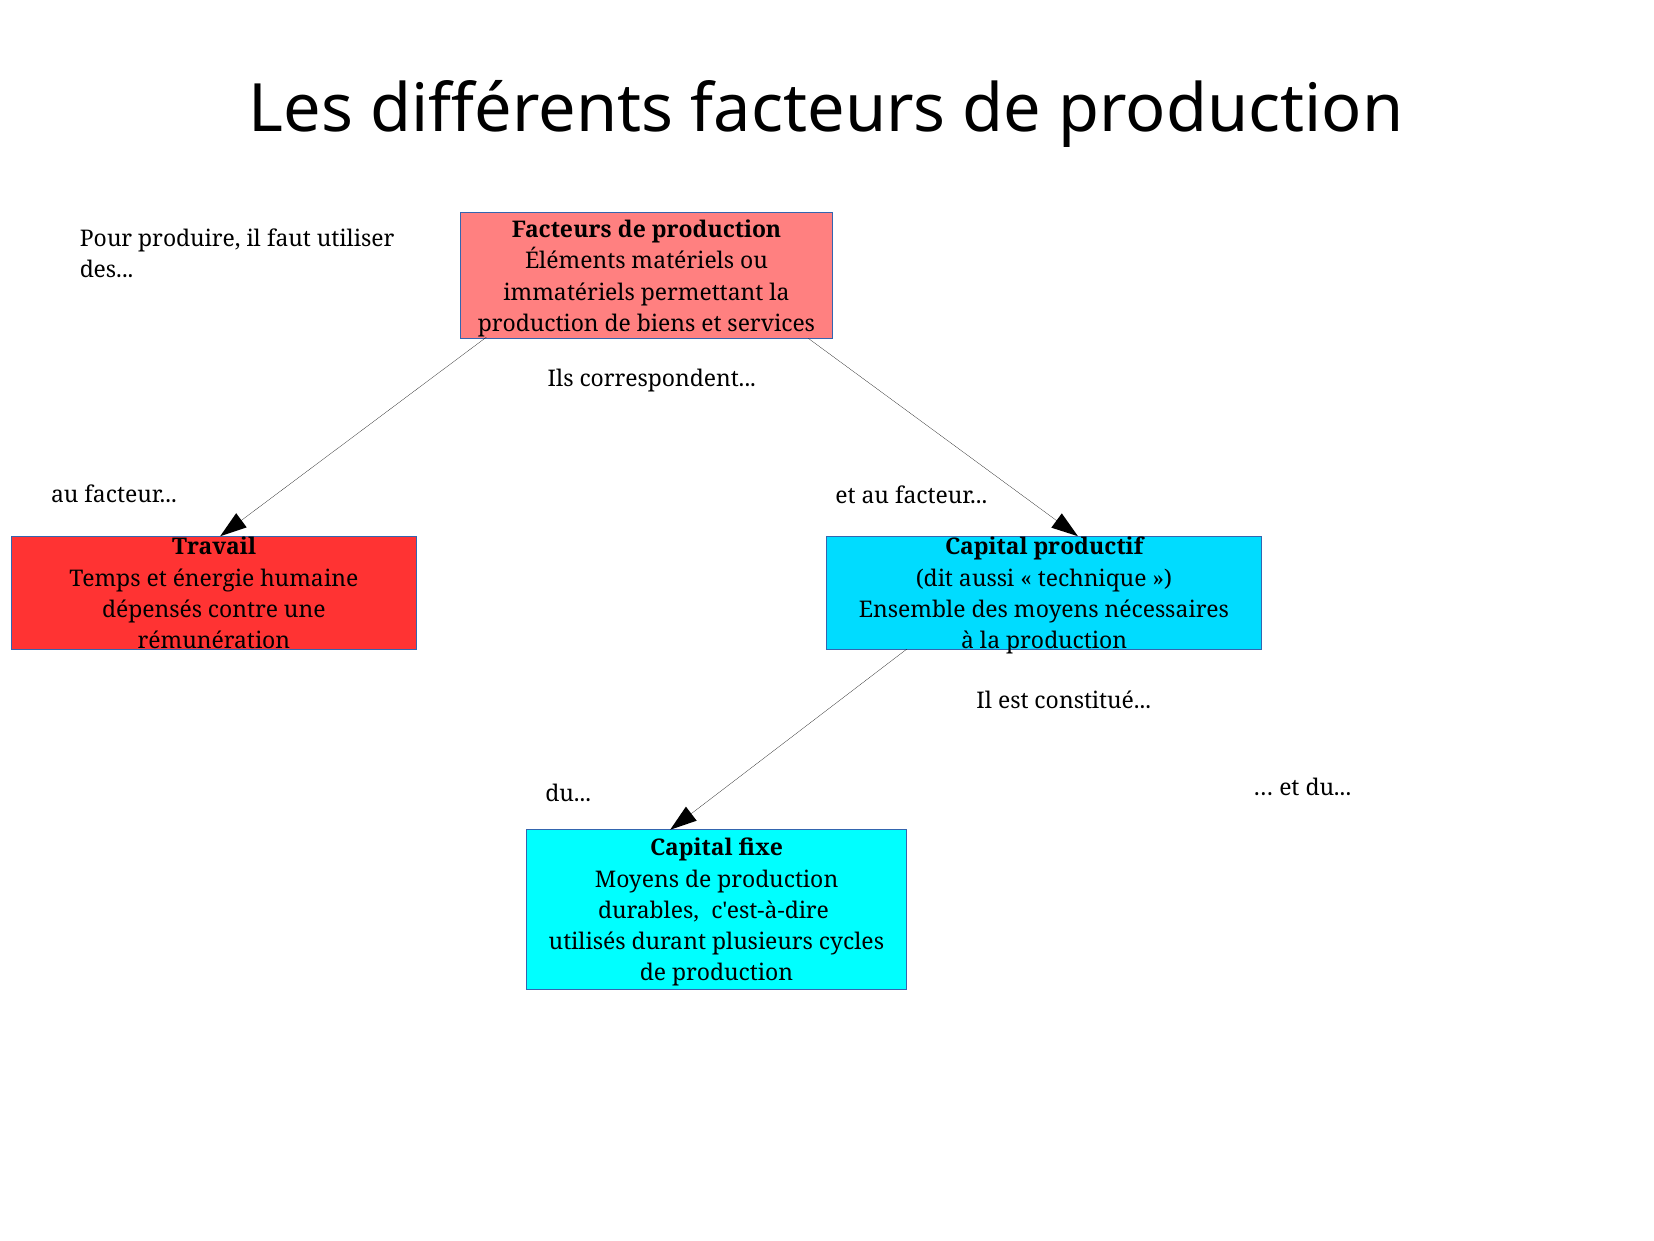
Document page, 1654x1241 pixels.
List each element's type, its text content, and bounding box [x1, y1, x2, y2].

text_box Il est constitué... [961, 676, 1250, 730]
text_box du... [530, 769, 626, 823]
text_box et au facteur... [820, 471, 1004, 524]
text_box Facteurs de production Éléments matériels ou immatériels permettant la production de biens et services [460, 212, 833, 339]
text_box Ils correspondent... [532, 354, 767, 408]
text_box au facteur... [36, 470, 208, 524]
text_box Pour produire, il faut utiliser des... [64, 214, 455, 272]
text_box Capital fixe Moyens de production durables, c'est-à-dire utilisés durant plusieurs cycles de production [526, 829, 907, 990]
text_box Capital productif (dit aussi « technique ») Ensemble des moyens nécessaires à la production [826, 536, 1262, 650]
title Les différents facteurs de production [82, 46, 1571, 166]
text_box … et du... [1238, 763, 1417, 816]
text_box Travail Temps et énergie humaine dépensés contre une rémunération [11, 536, 417, 650]
